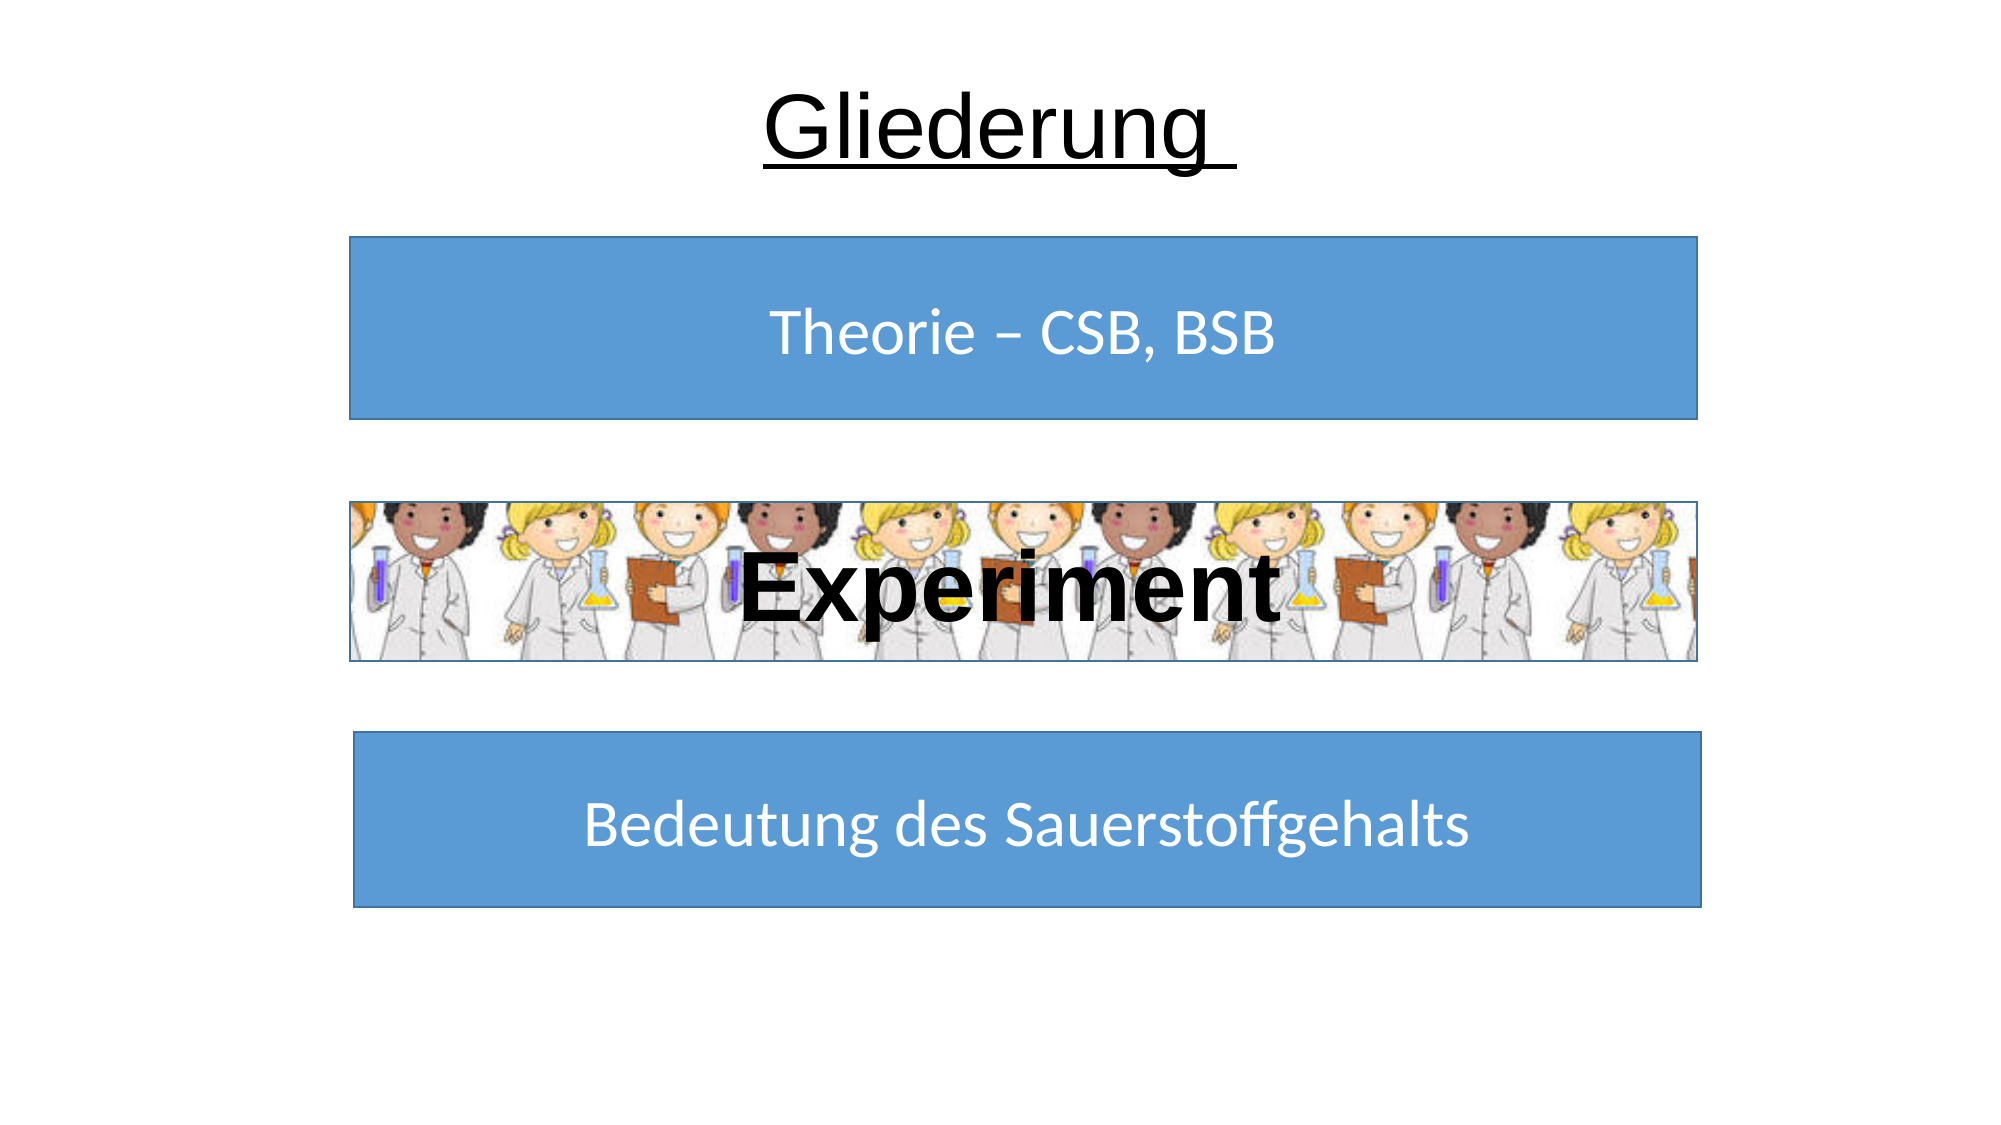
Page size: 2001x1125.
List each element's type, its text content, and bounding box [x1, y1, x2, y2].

text_box Bedeutung des Sauerstoffgehalts [353, 732, 1701, 908]
title Gliederung [137, 59, 1863, 278]
text_box Theorie – CSB, BSB [350, 236, 1697, 419]
text_box Experiment [350, 502, 1697, 662]
